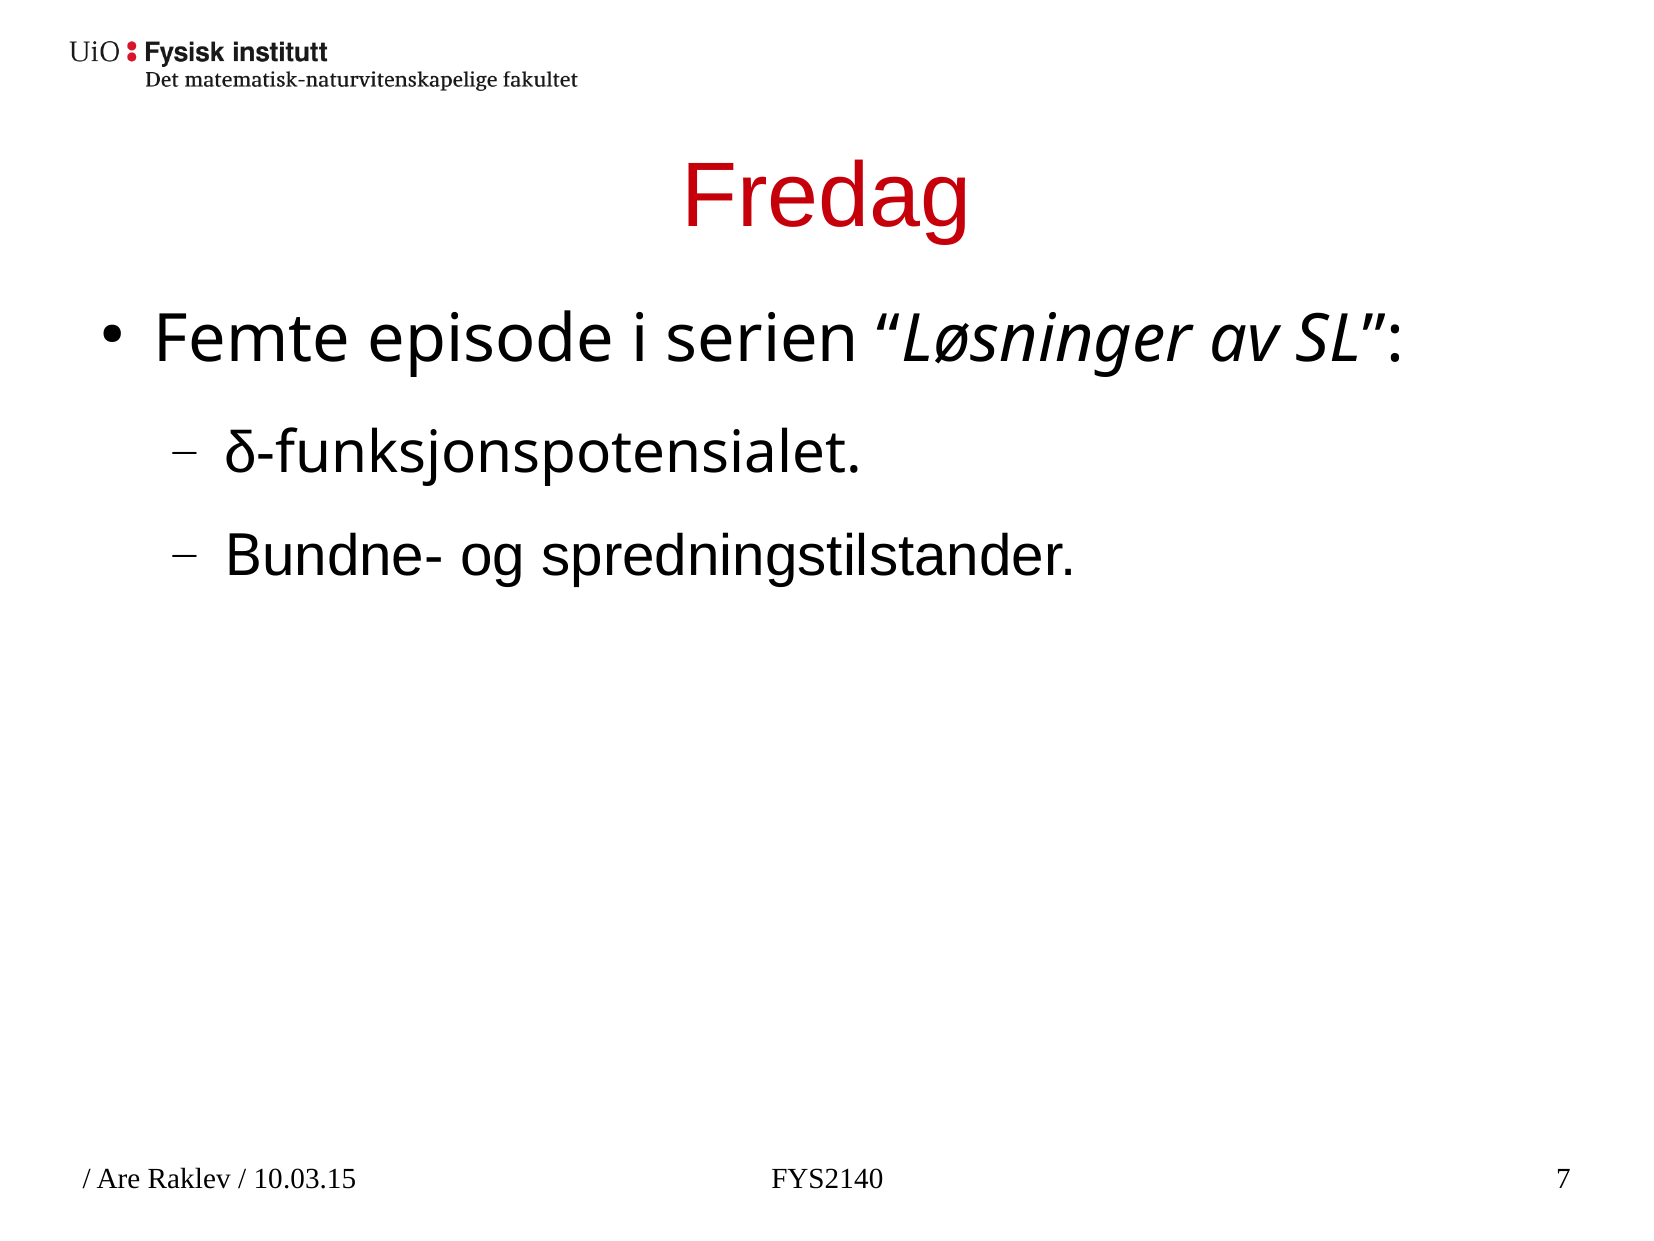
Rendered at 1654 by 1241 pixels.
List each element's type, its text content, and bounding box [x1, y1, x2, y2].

picture [68, 37, 581, 93]
list Femte episode i serien “Løsninger av SL”: δ-funksjonspotensialet. Bundne- og spredningstilstander. [82, 290, 1576, 1094]
title Fredag [82, 90, 1571, 290]
